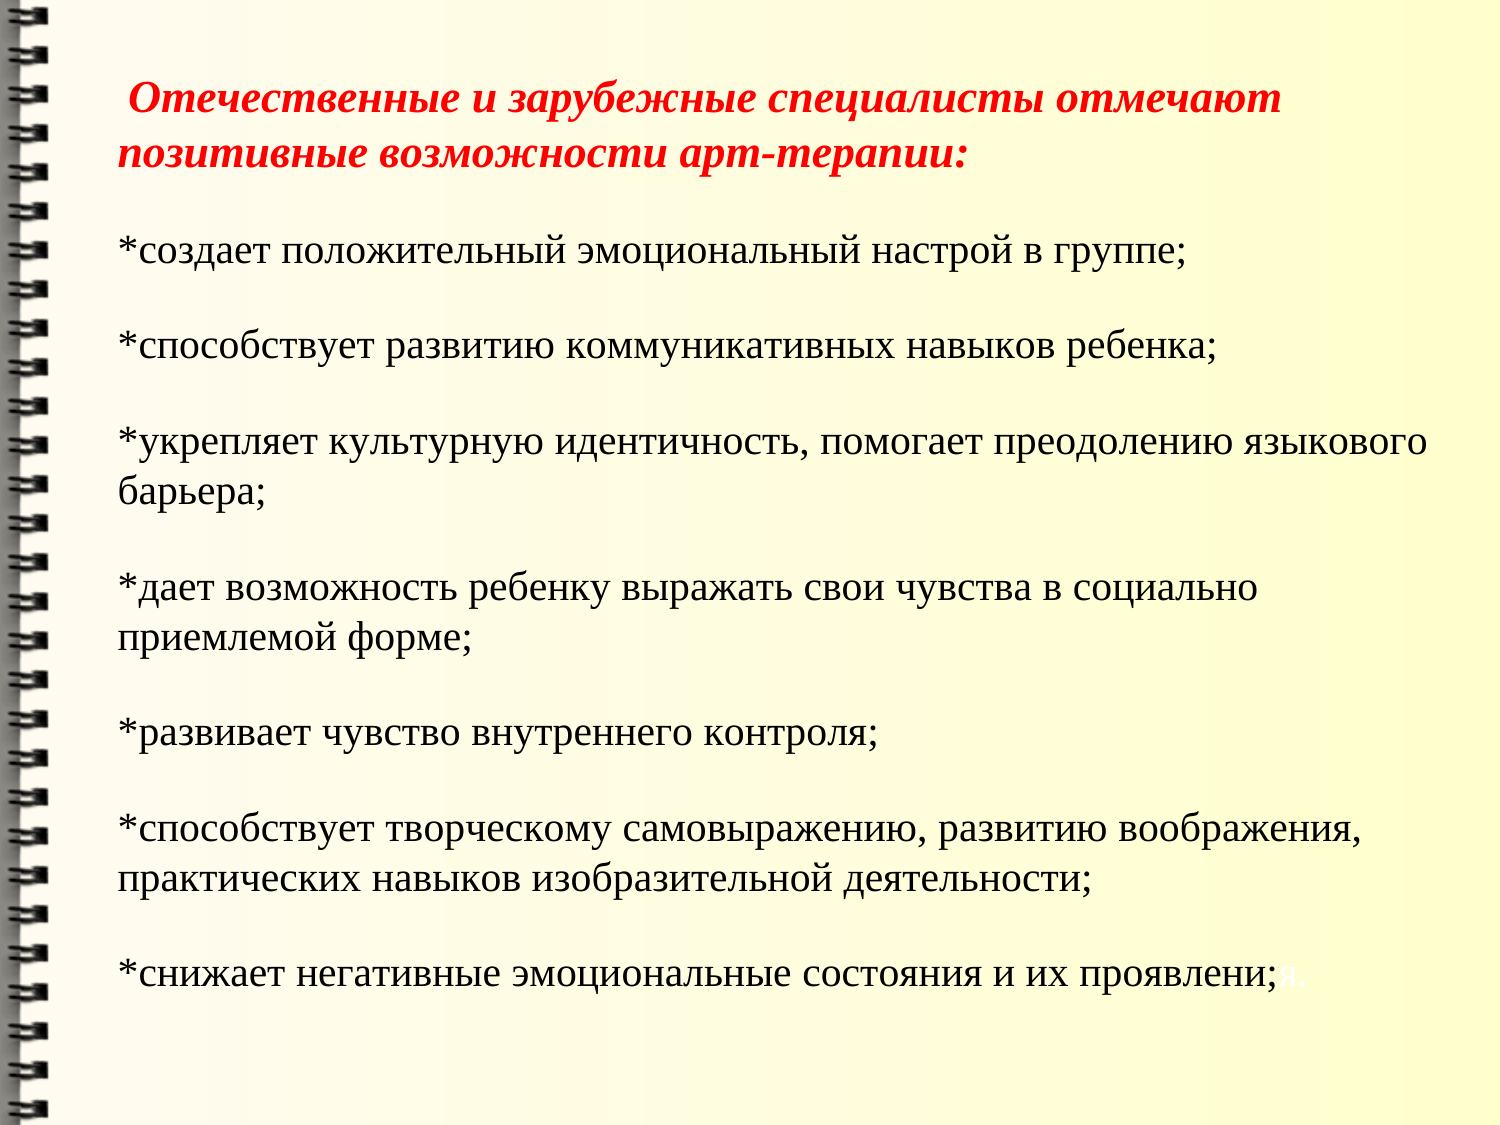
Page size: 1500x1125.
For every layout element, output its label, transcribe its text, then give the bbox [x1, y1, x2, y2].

text_box Отечественные и зарубежные специалисты отмечают позитивные возможности арт-терапии: *создает положительный эмоциональный настрой в группе; *способствует развитию коммуникативных навыков ребенка; *укрепляет культурную идентичность, помогает преодолению языкового барьера; *дает возможность ребенку выражать свои чувства в социально приемлемой форме; *развивает чувство внутреннего контроля; *способствует творческому самовыражению, развитию воображения, практических навыков изобразительной деятельности; *снижает негативные эмоциональные состояния и их проявлени;я. [102, 59, 1447, 1125]
picture [0, 0, 69, 1125]
